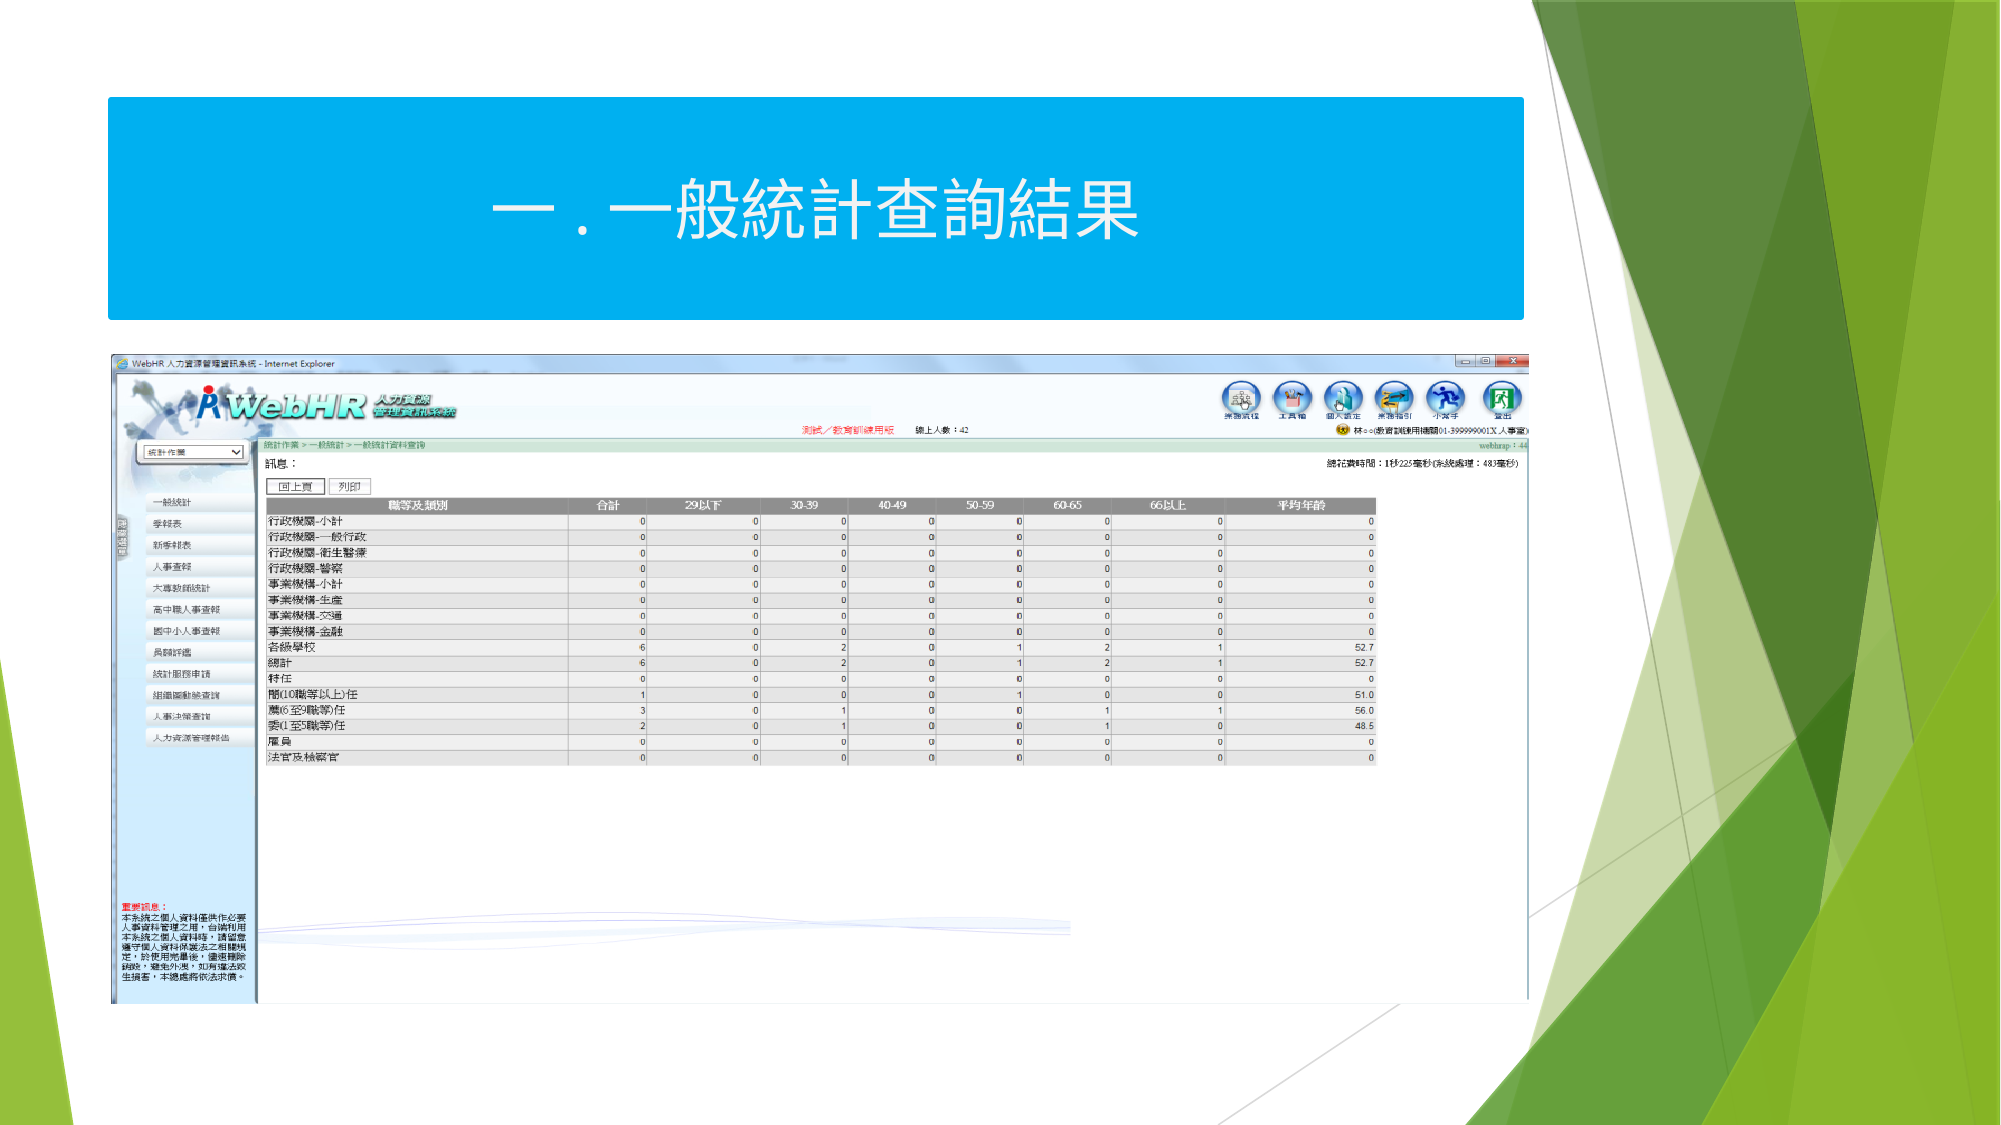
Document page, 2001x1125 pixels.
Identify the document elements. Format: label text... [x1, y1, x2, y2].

title 一.一般統計查詢結果 [111, 99, 1522, 317]
picture [111, 354, 1529, 1004]
